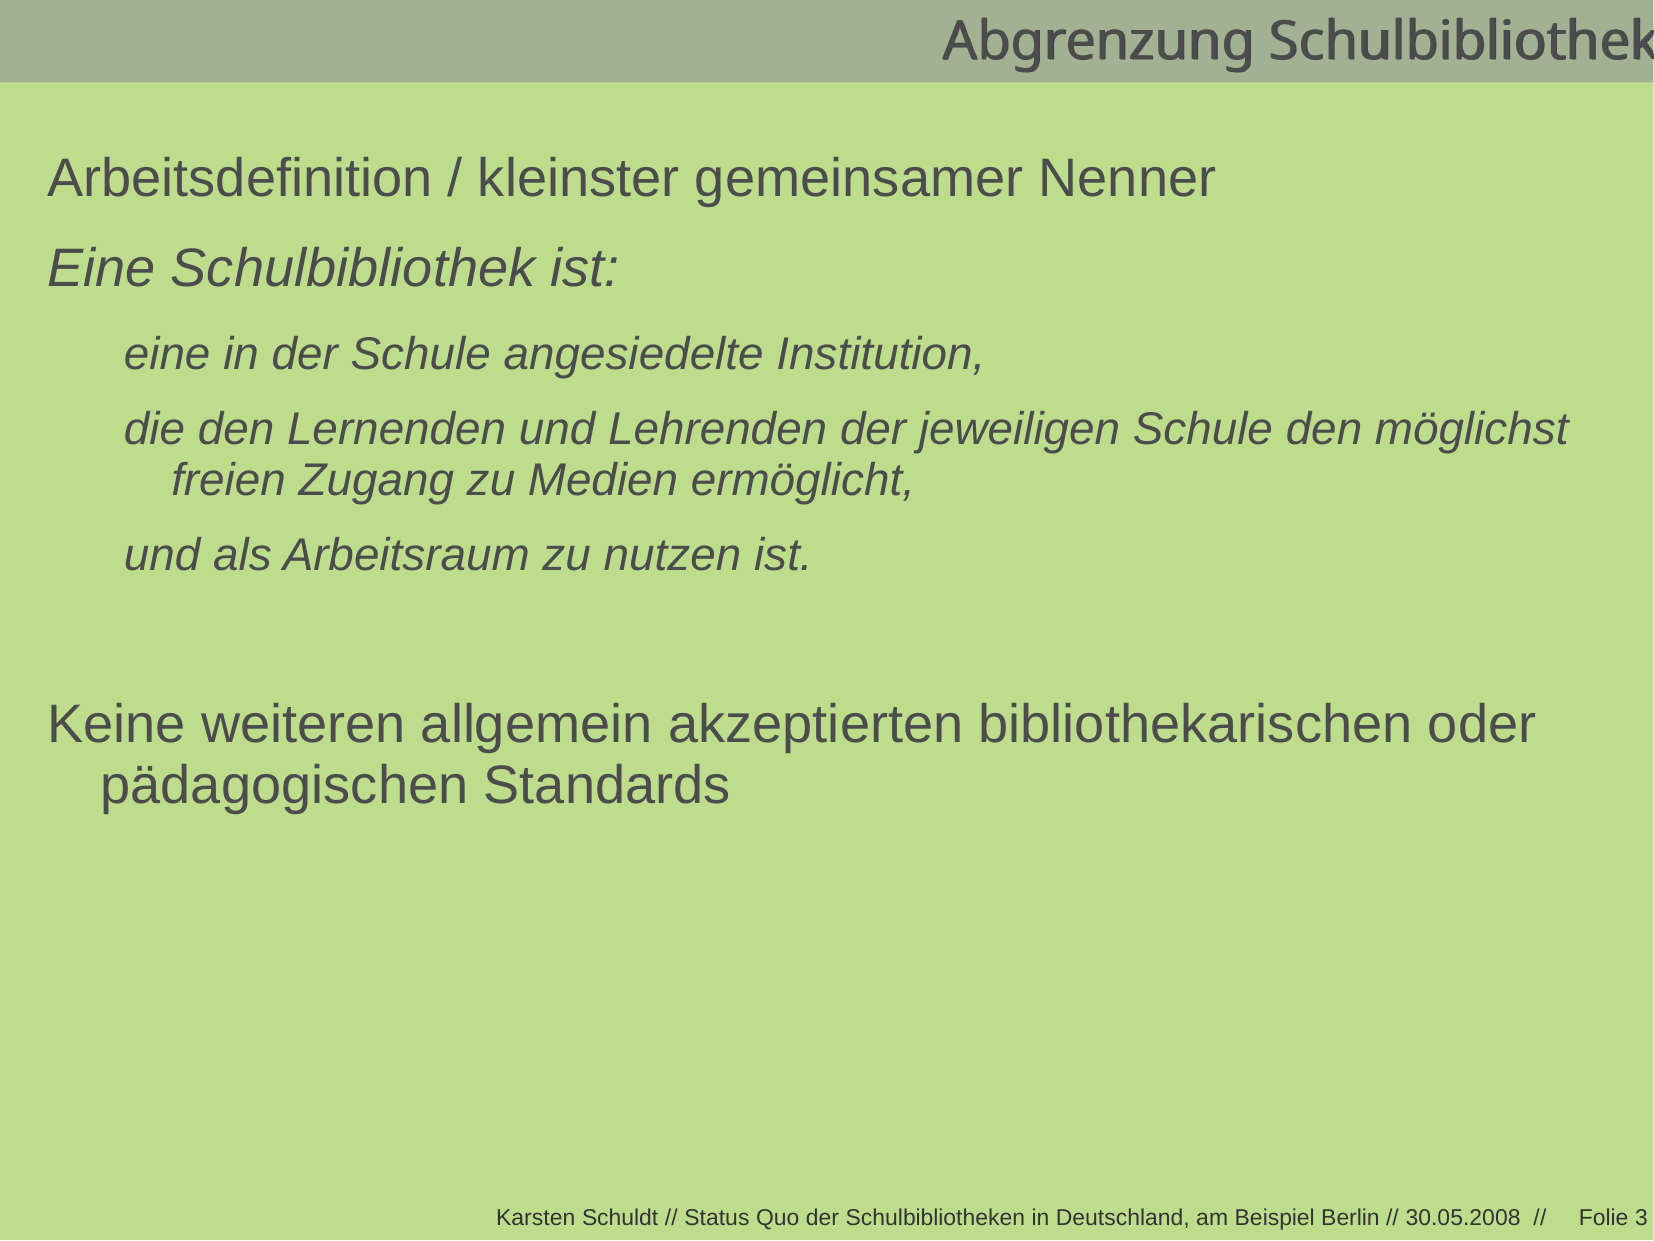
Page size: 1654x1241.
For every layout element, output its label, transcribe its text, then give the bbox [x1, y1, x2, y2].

list Arbeitsdefinition / kleinster gemeinsamer Nenner Eine Schulbibliothek ist: eine in der Schule angesiedelte Institution, die den Lernenden und Lehrenden der jeweiligen Schule den möglichst freien Zugang zu Medien ermöglicht, und als Arbeitsraum zu nutzen ist. Keine weiteren allgemein akzeptierten bibliothekarischen oder pädagogischen Standards [29, 147, 1625, 1034]
title Abgrenzung Schulbibliothek [0, 0, 1654, 83]
